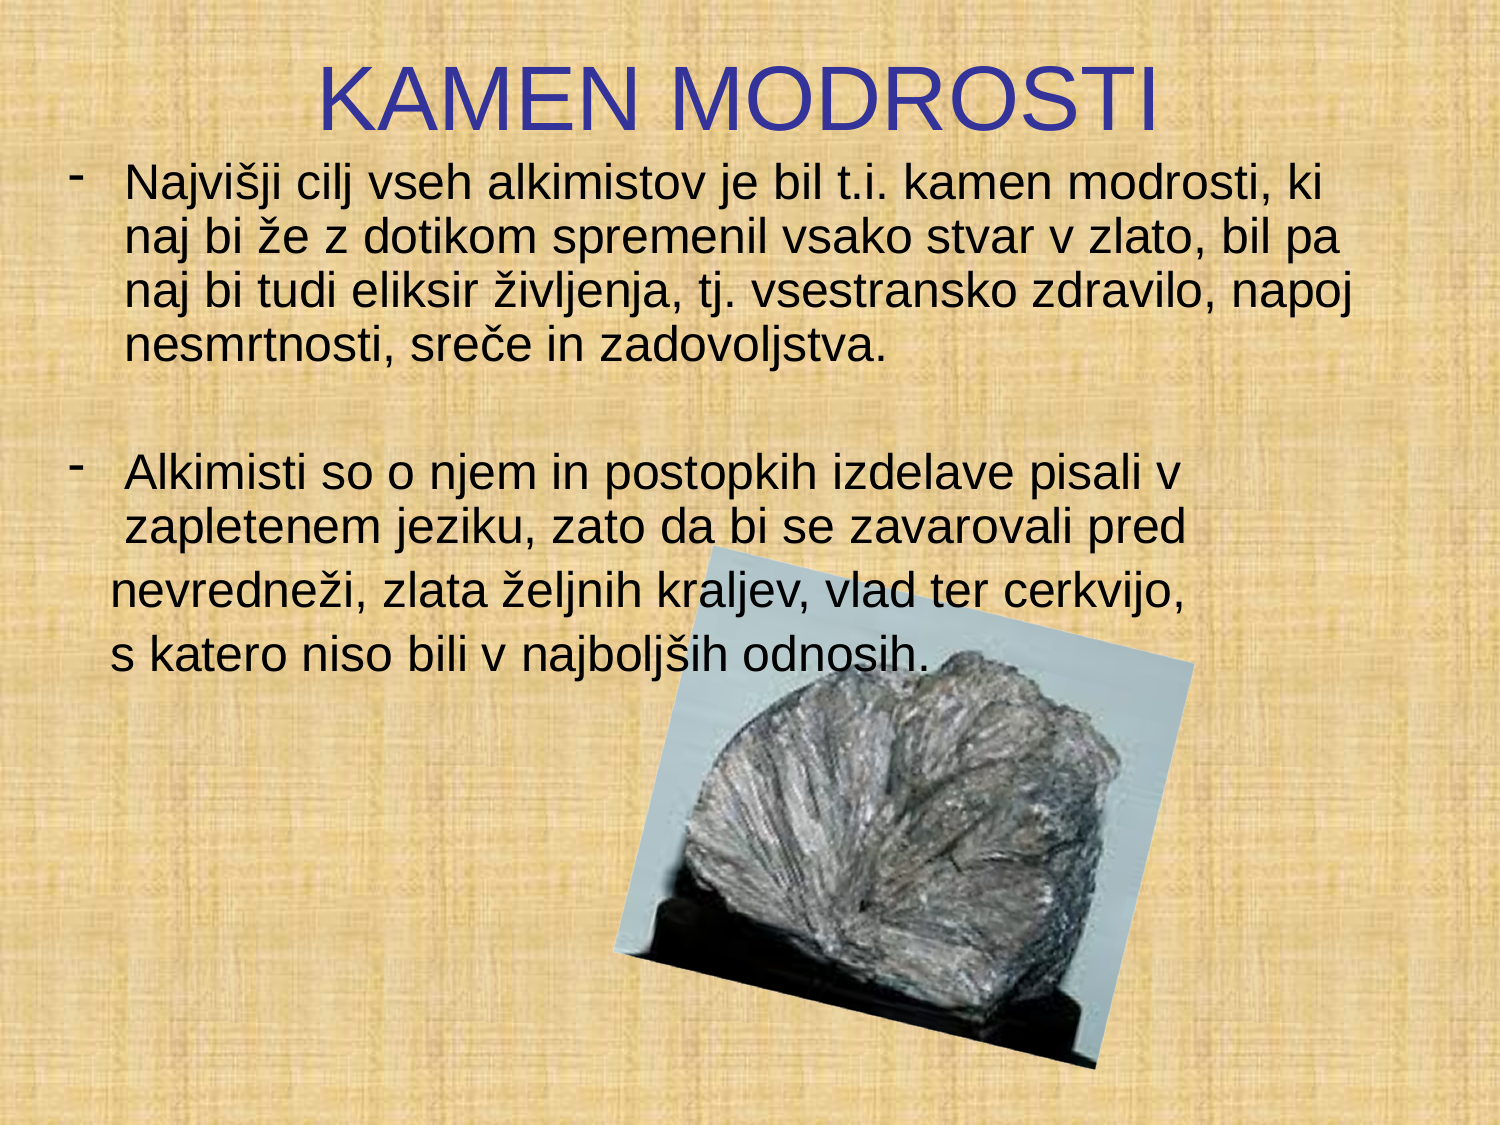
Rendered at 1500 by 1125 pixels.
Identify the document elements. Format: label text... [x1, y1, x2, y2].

title KAMEN MODROSTI [64, 0, 1415, 188]
picture [0, 0, 1500, 1125]
list Najvišji cilj vseh alkimistov je bil t.i. kamen modrosti, ki naj bi že z dotikom spremenil vsako stvar v zlato, bil pa naj bi tudi eliksir življenja, tj. vsestransko zdravilo, napoj nesmrtnosti, sreče in zadovoljstva. Alkimisti so o njem in postopkih izdelave pisali v zapletenem jeziku, zato da bi se zavarovali pred nevredneži, zlata željnih kraljev, vlad ter cerkvijo, s katero niso bili v najboljših odnosih. [53, 148, 1404, 892]
